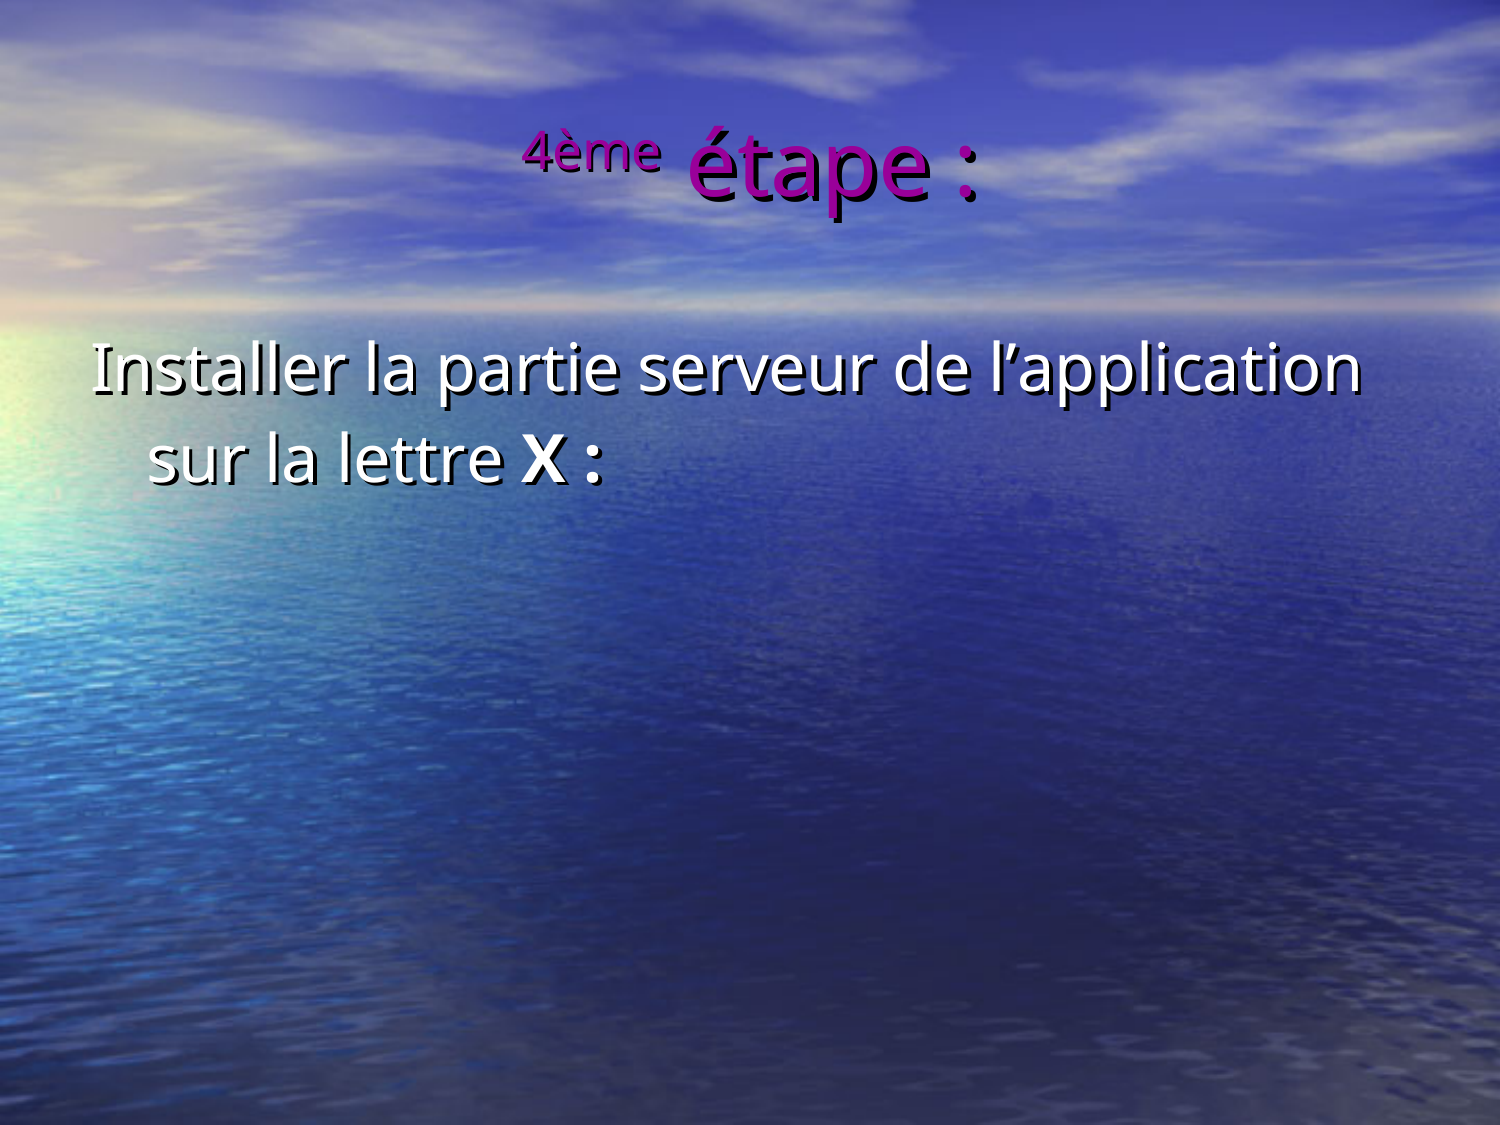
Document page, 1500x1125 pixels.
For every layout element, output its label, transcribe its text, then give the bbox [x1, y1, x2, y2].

list Installer la partie serveur de l’application sur la lettre X : [75, 312, 1426, 988]
title 4ème étape : [75, 47, 1426, 276]
picture [0, 0, 1500, 1125]
